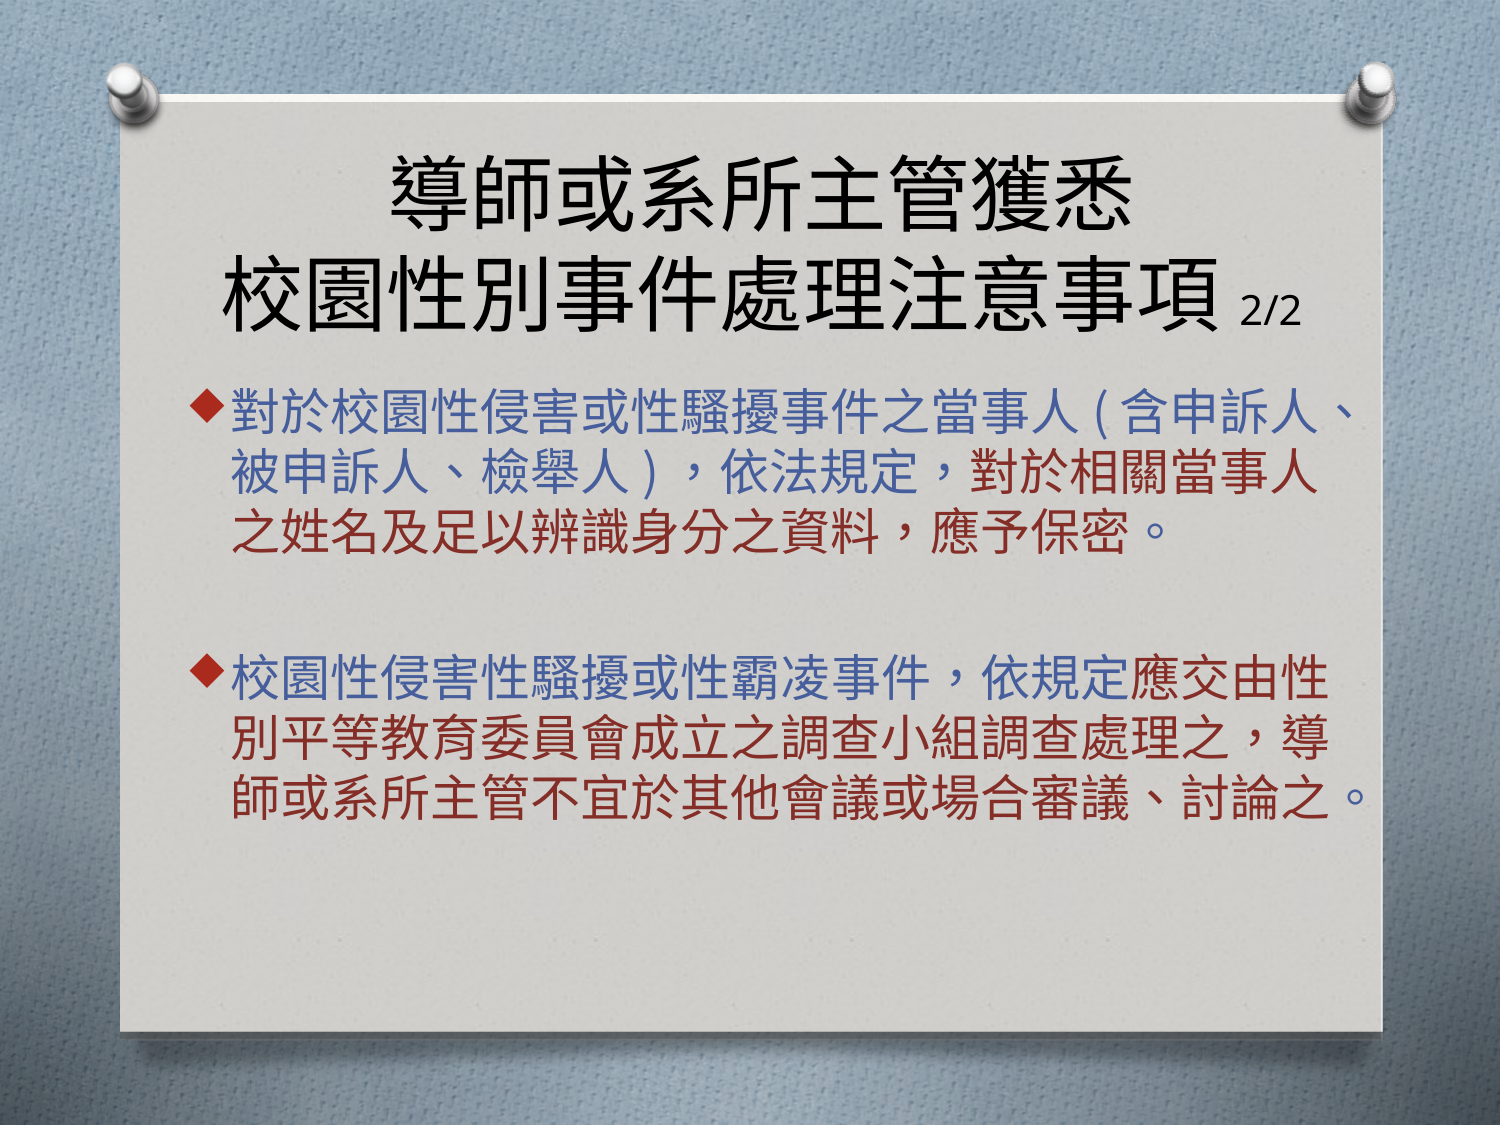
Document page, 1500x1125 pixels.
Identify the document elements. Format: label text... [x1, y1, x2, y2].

list 對於校園性侵害或性騷擾事件之當事人(含申訴人、被申訴人、檢舉人)，依法規定，對於相關當事人之姓名及足以辨識身分之資料，應予保密。 校園性侵害性騷擾或性霸凌事件，依規定應交由性別平等教育委員會成立之調查小組調查處理之，導師或系所主管不宜於其他會議或場合審議、討論之。 [171, 373, 1355, 917]
picture [0, 0, 1500, 1125]
title 導師或系所主管獲悉 校園性別事件處理注意事項2/2 [171, 172, 1353, 350]
